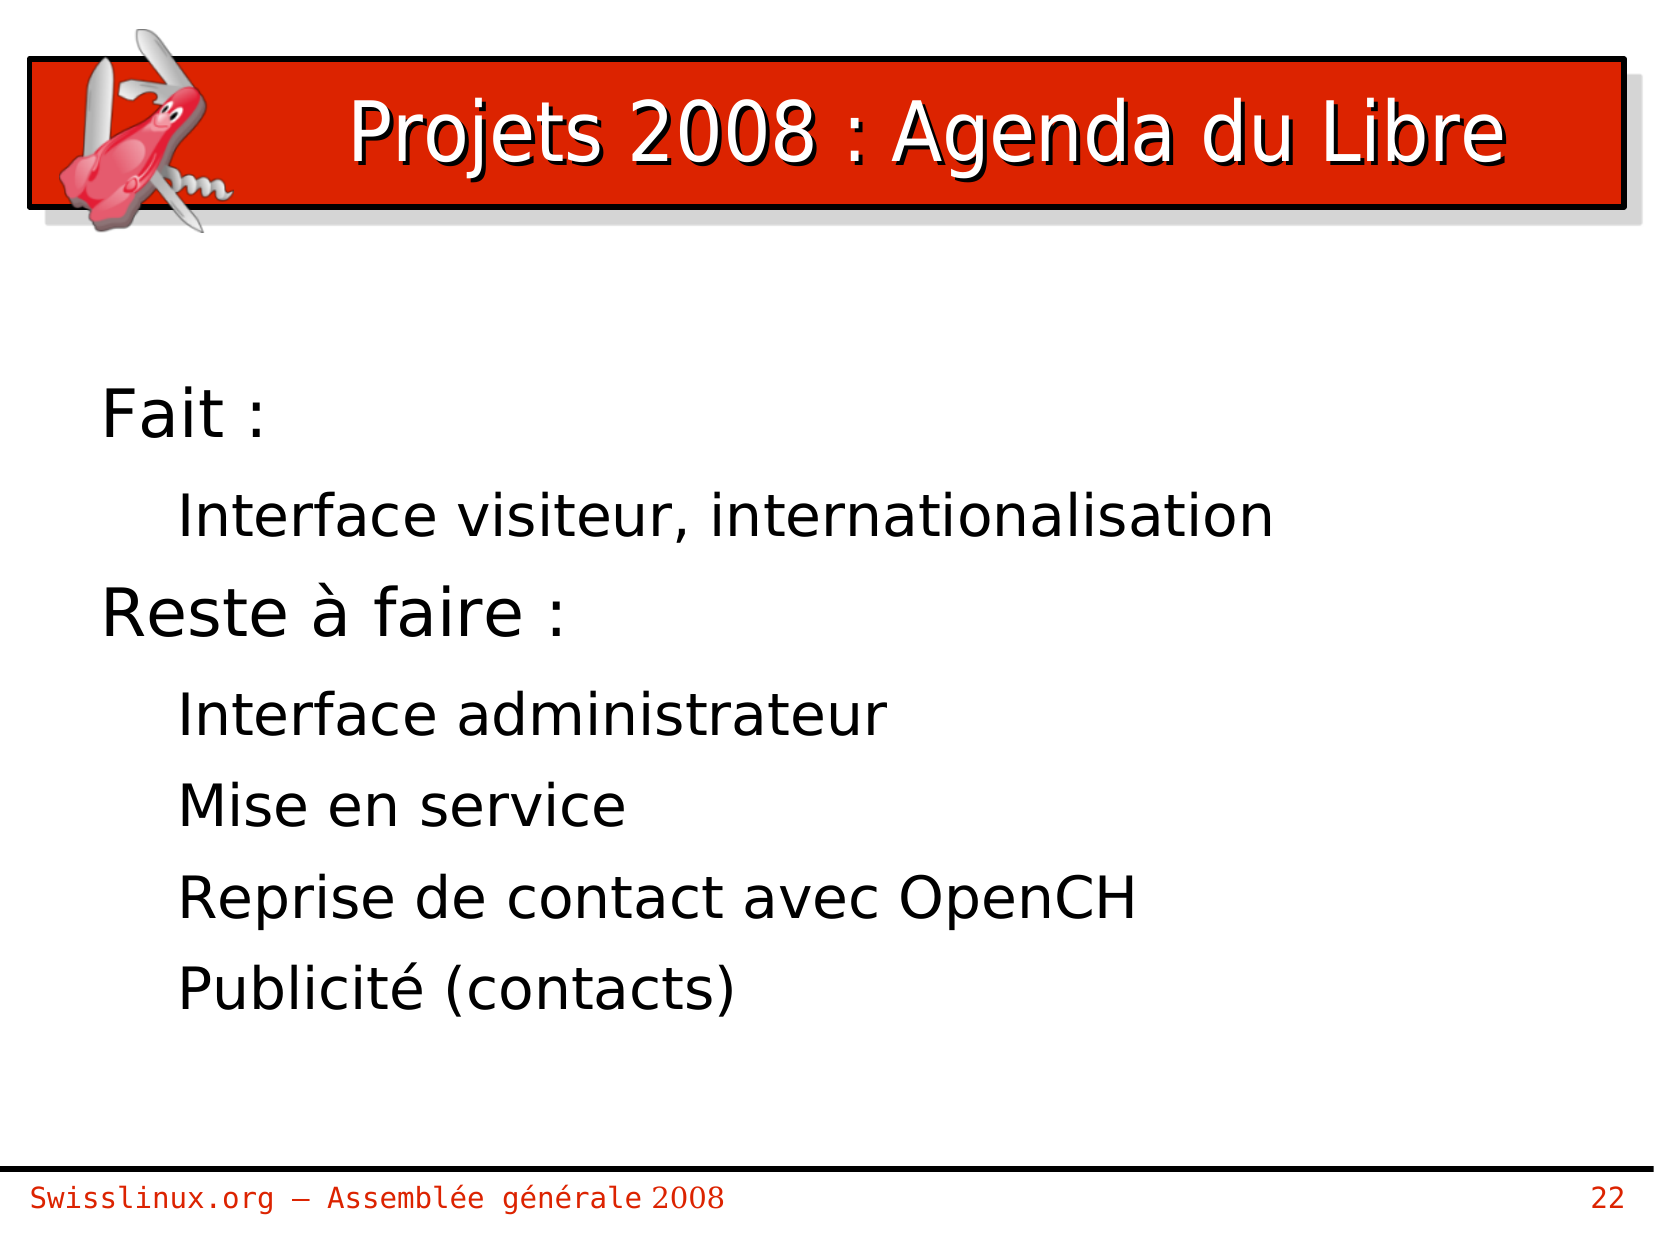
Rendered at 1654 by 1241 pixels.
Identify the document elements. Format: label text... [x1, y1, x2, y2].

picture [59, 29, 234, 233]
list Fait : Interface visiteur, internationalisation Reste à faire : Interface administrateur Mise en service Reprise de contact avec OpenCH Publicité (contacts) [82, 297, 1571, 1102]
title Projets 2008 : Agenda du Libre [259, 84, 1595, 182]
